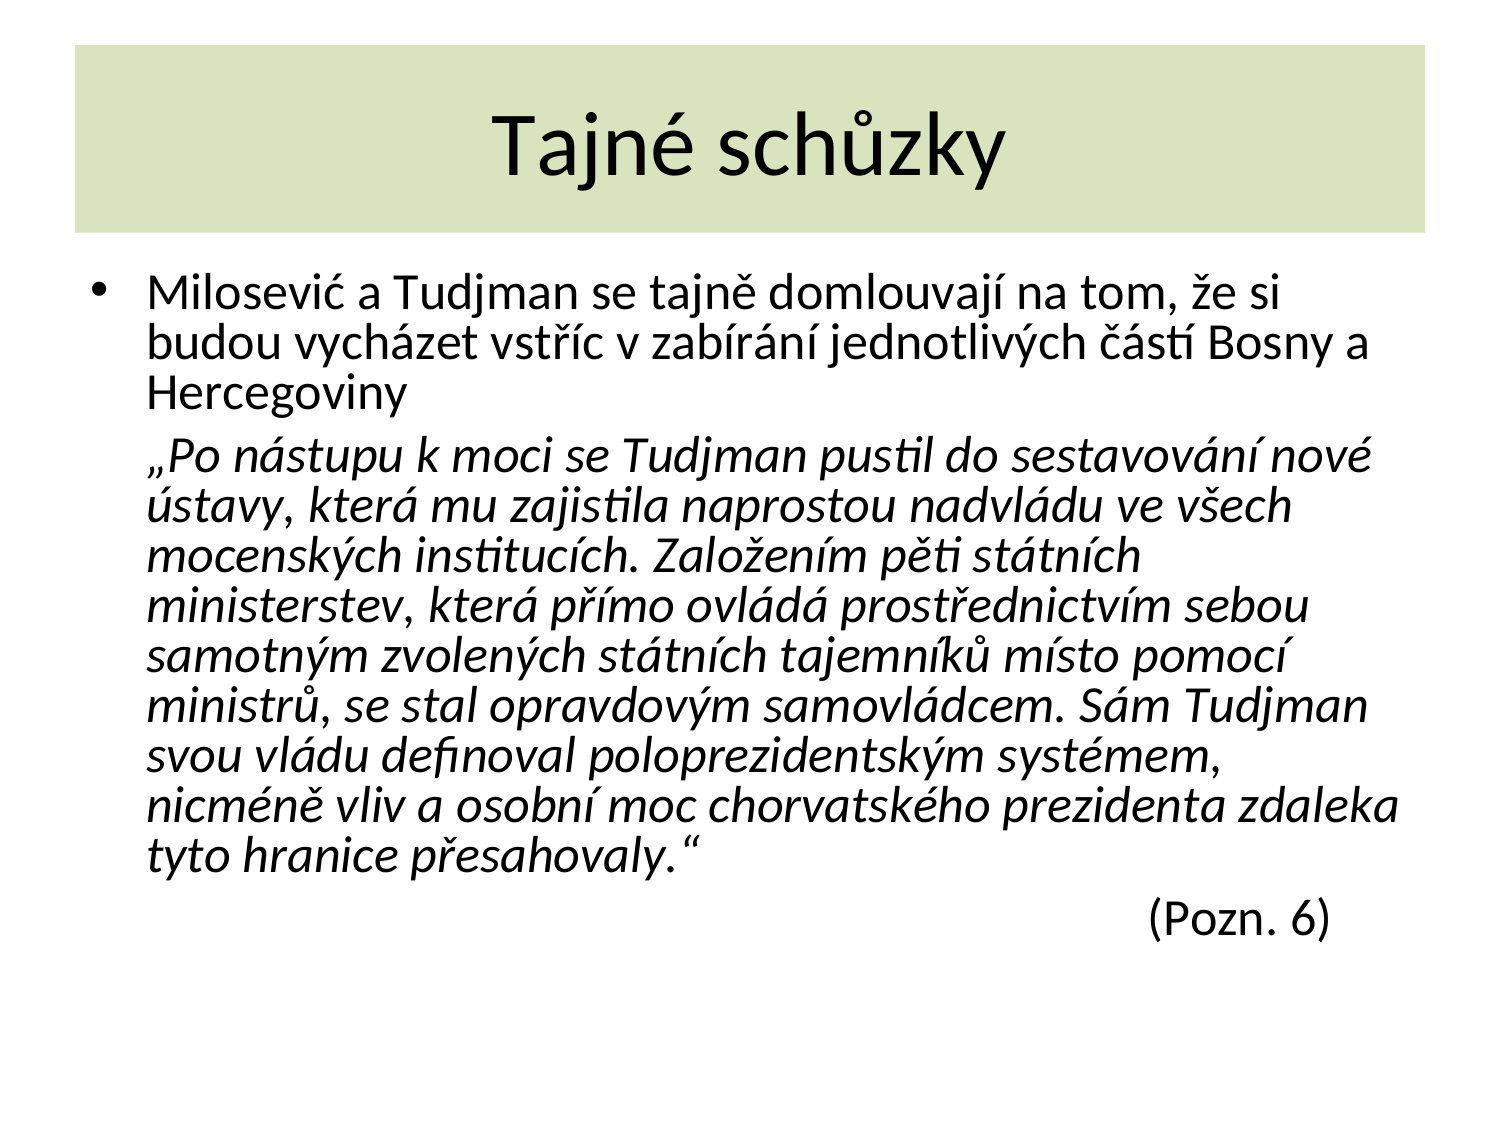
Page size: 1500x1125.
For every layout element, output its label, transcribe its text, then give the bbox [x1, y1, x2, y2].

title Tajné schůzky [75, 45, 1426, 233]
list Milosević a Tudjman se tajně domlouvají na tom, že si budou vycházet vstříc v zabírání jednotlivých částí Bosny a Hercegoviny „Po nástupu k moci se Tudjman pustil do sestavování nové ústavy, která mu zajistila naprostou nadvládu ve všech mocenských institucích. Založením pěti státních ministerstev, která přímo ovládá prostřednictvím sebou samotným zvolených státních tajemníků místo pomocí ministrů, se stal opravdovým samovládcem. Sám Tudjman svou vládu definoval poloprezidentským systémem, nicméně vliv a osobní moc chorvatského prezidenta zdaleka tyto hranice přesahovaly.“ (Pozn. 6) [75, 262, 1426, 1006]
